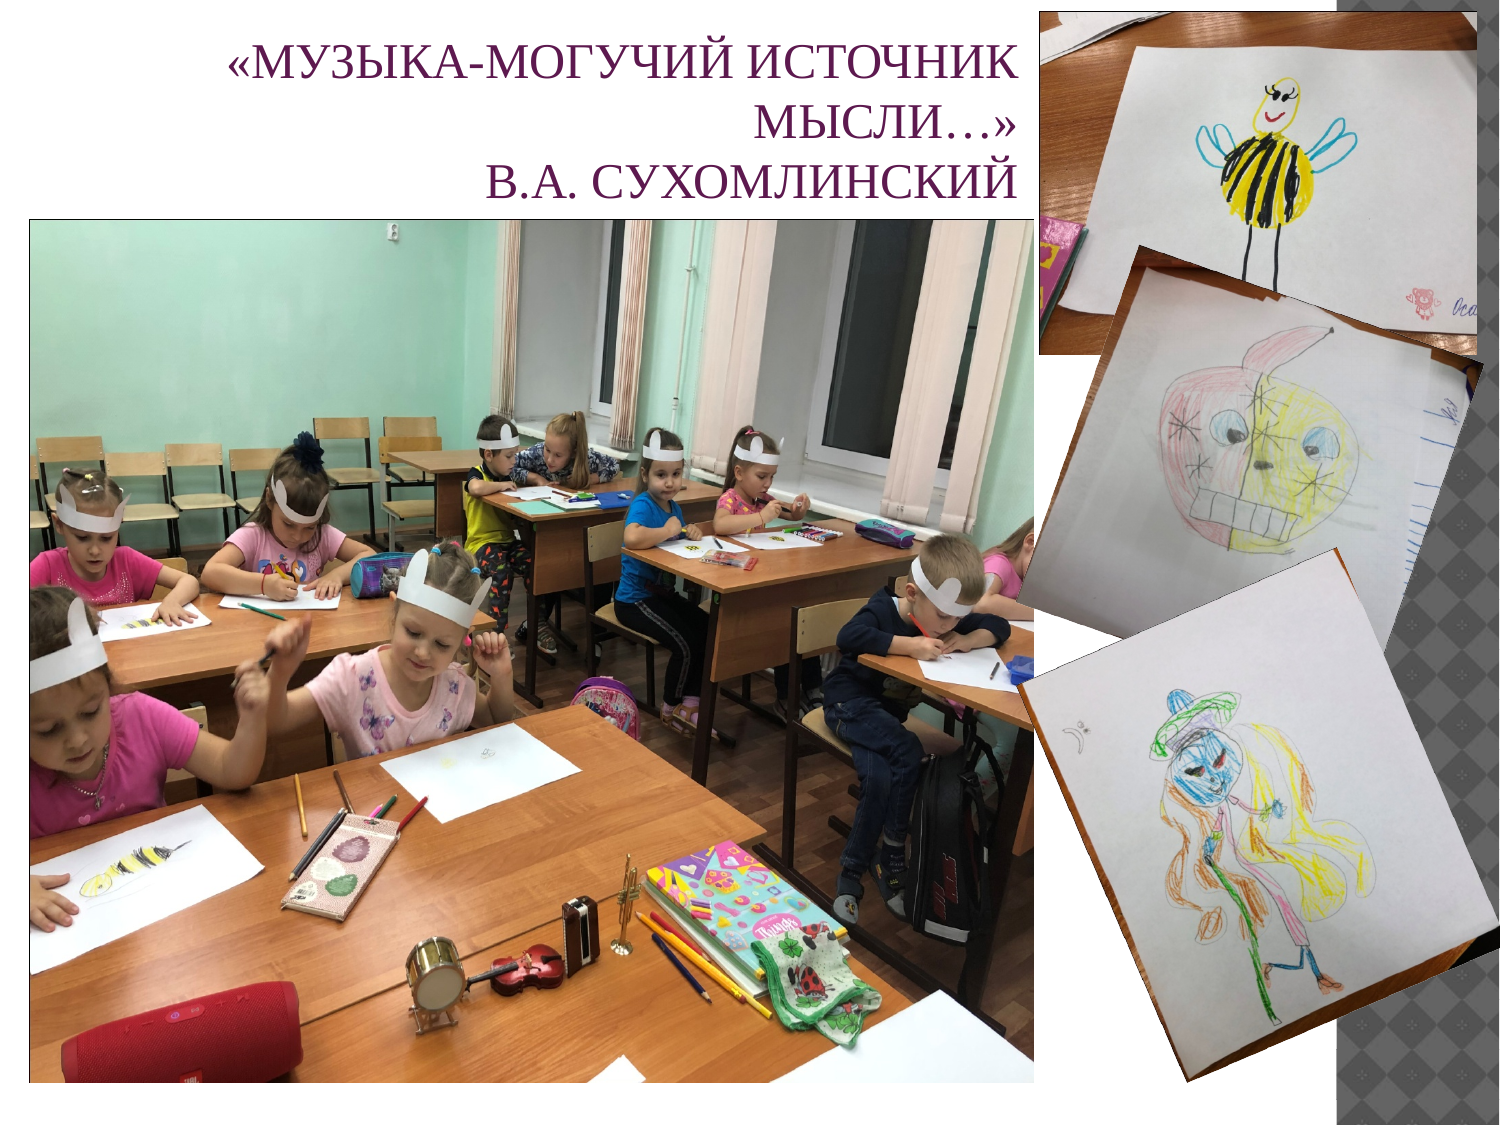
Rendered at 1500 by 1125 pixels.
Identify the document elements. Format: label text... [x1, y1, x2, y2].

picture [29, 0, 1500, 1125]
title «МУЗЫКА-МОГУЧИЙ ИСТОЧНИК МЫСЛИ…» В.А. СУХОМЛИНСКИЙ [17, 21, 1034, 130]
